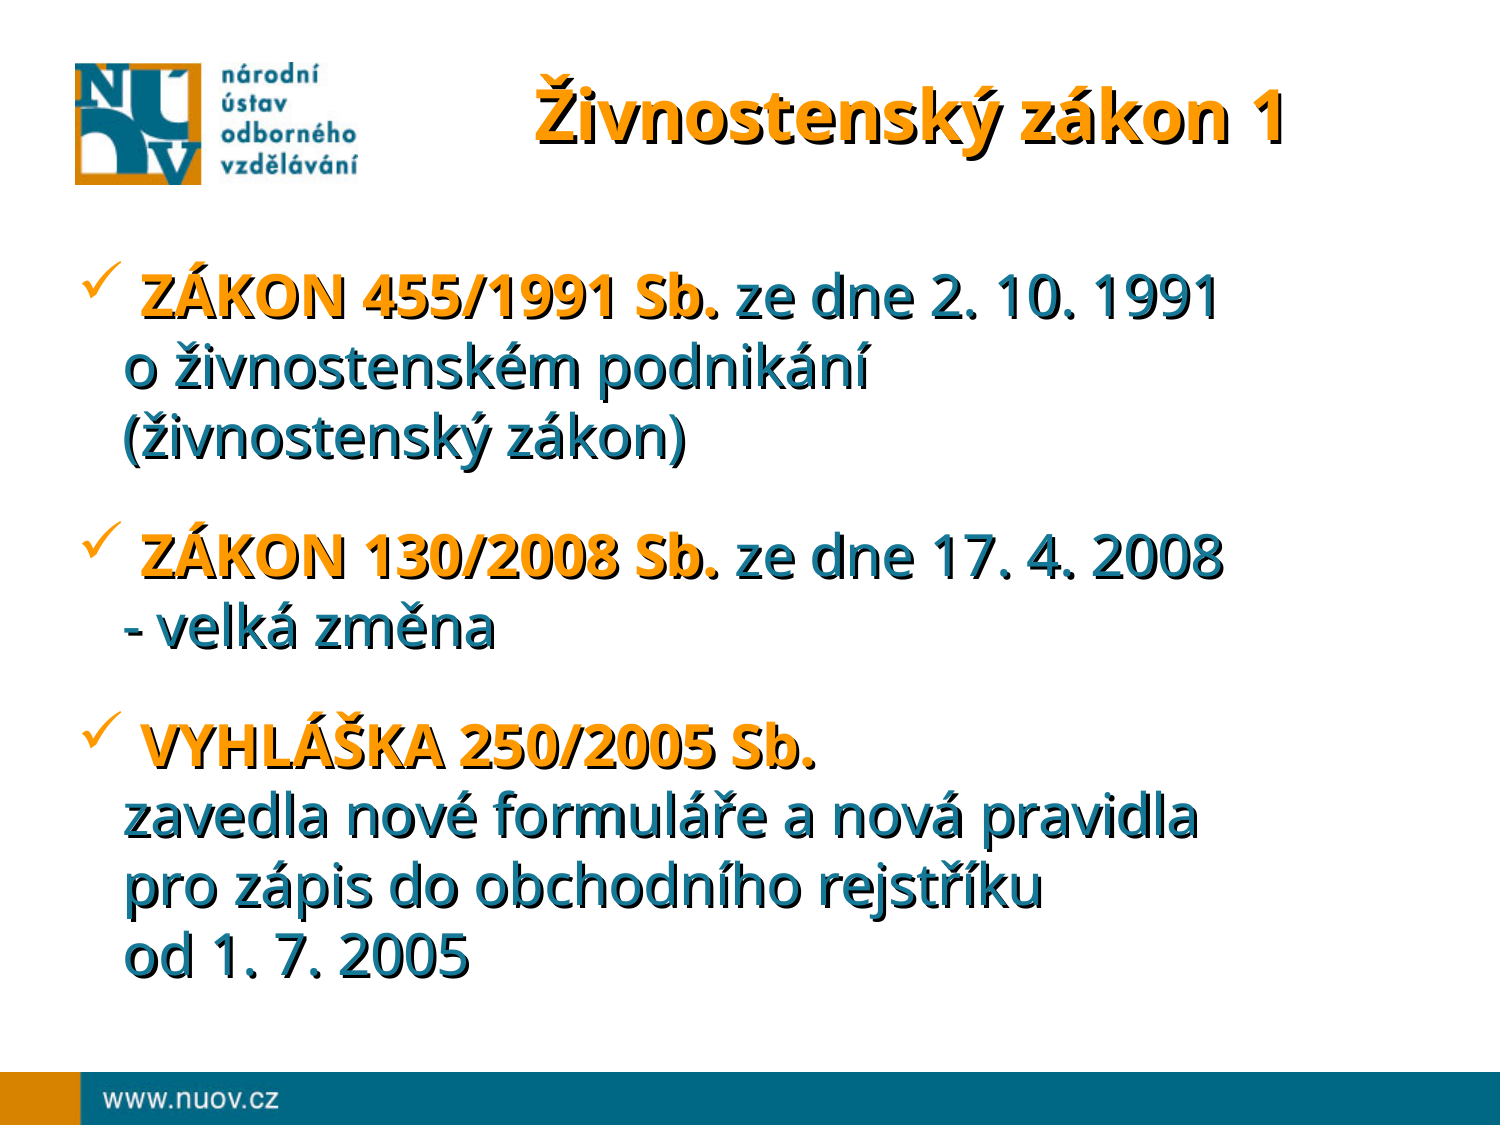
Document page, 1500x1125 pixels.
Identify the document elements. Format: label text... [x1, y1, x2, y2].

text_box ZÁKON 455/1991 Sb. ze dne 2. 10. 1991 o živnostenském podnikání (živnostenský zákon) ZÁKON 130/2008 Sb. ze dne 17. 4. 2008 - velká změna VYHLÁŠKA 250/2005 Sb. zavedla nové formuláře a nová pravidla pro zápis do obchodního rejstříku od 1. 7. 2005 [62, 249, 1500, 996]
text_box [0, 1072, 1500, 1125]
text_box [75, 62, 358, 185]
title Živnostenský zákon 1 [399, 37, 1425, 188]
